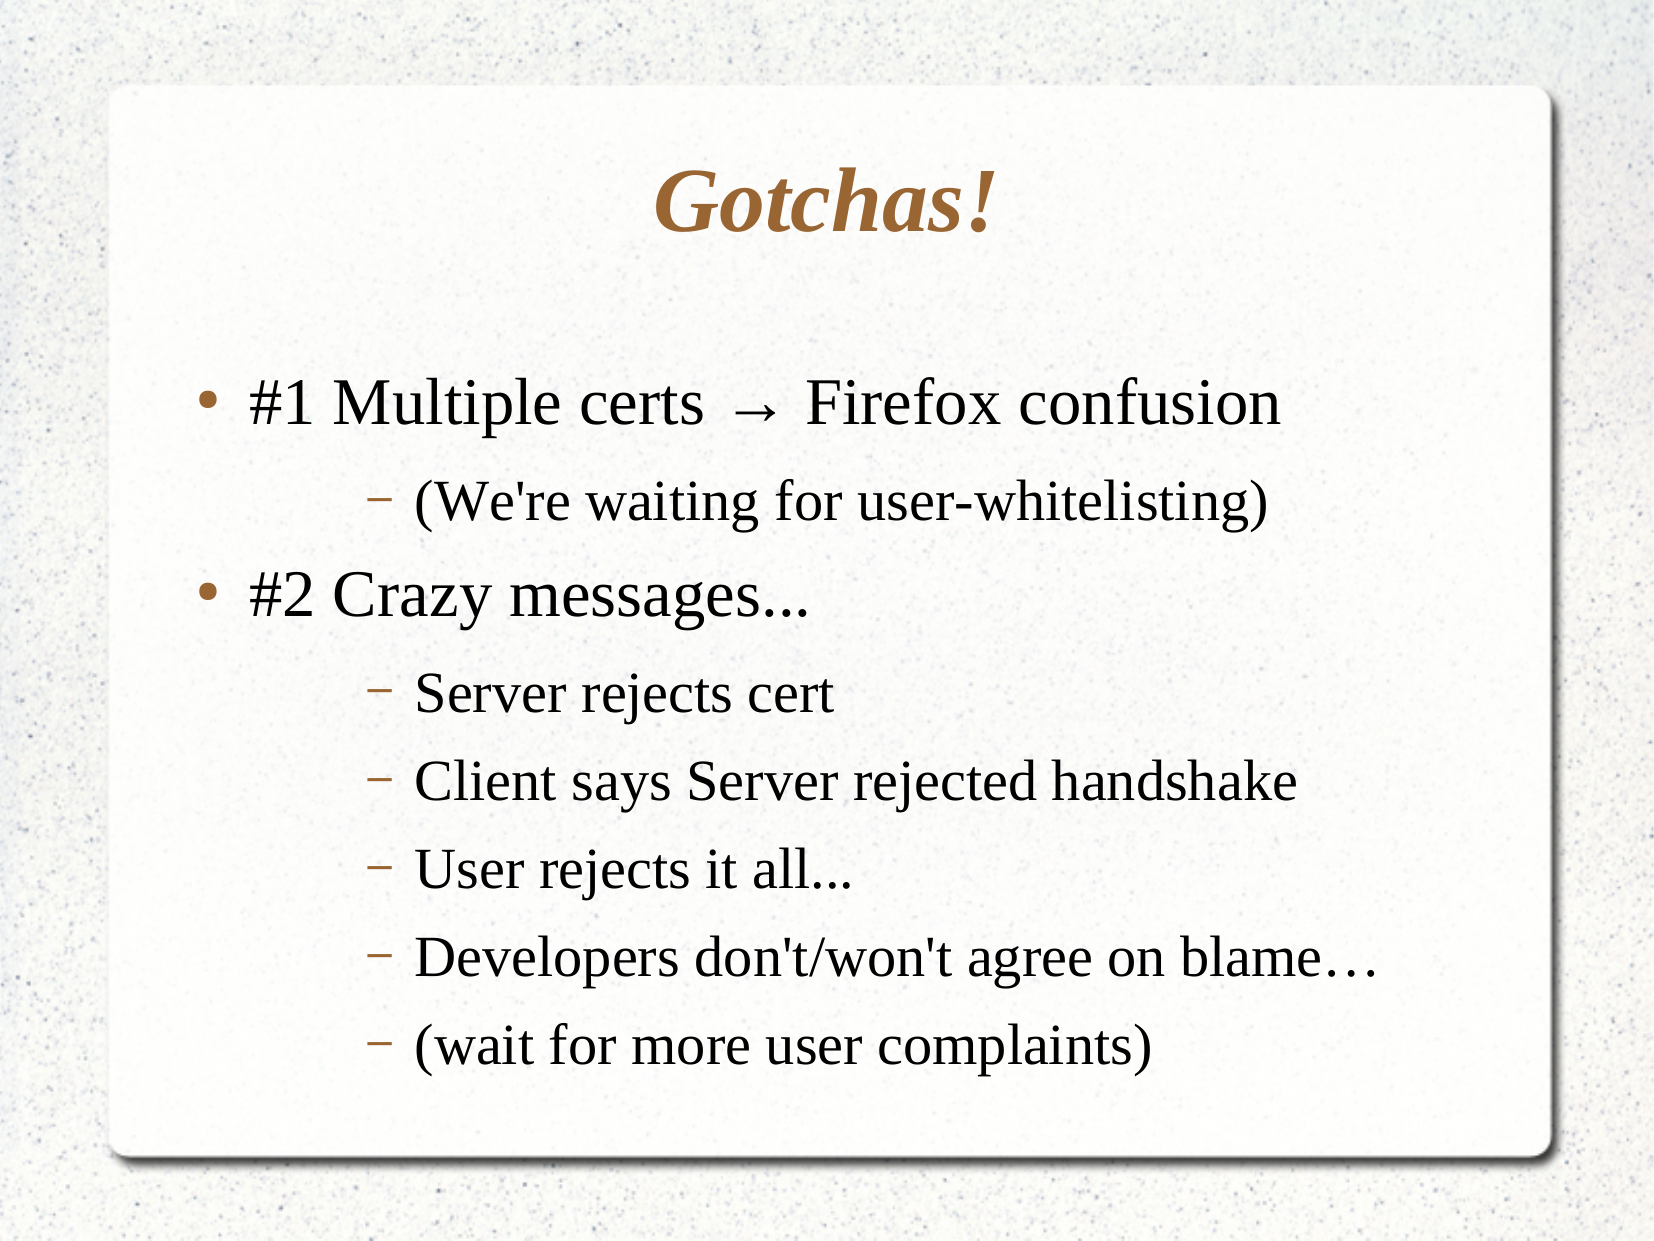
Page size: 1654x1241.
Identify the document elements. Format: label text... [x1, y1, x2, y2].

picture [0, 0, 1654, 1241]
title Gotchas! [118, 96, 1536, 304]
list #1 Multiple certs → Firefox confusion (We're waiting for user-whitelisting) #2 Crazy messages... Server rejects cert Client says Server rejected handshake User rejects it all... Developers don't/won't agree on blame… (wait for more user complaints) [178, 364, 1570, 1147]
